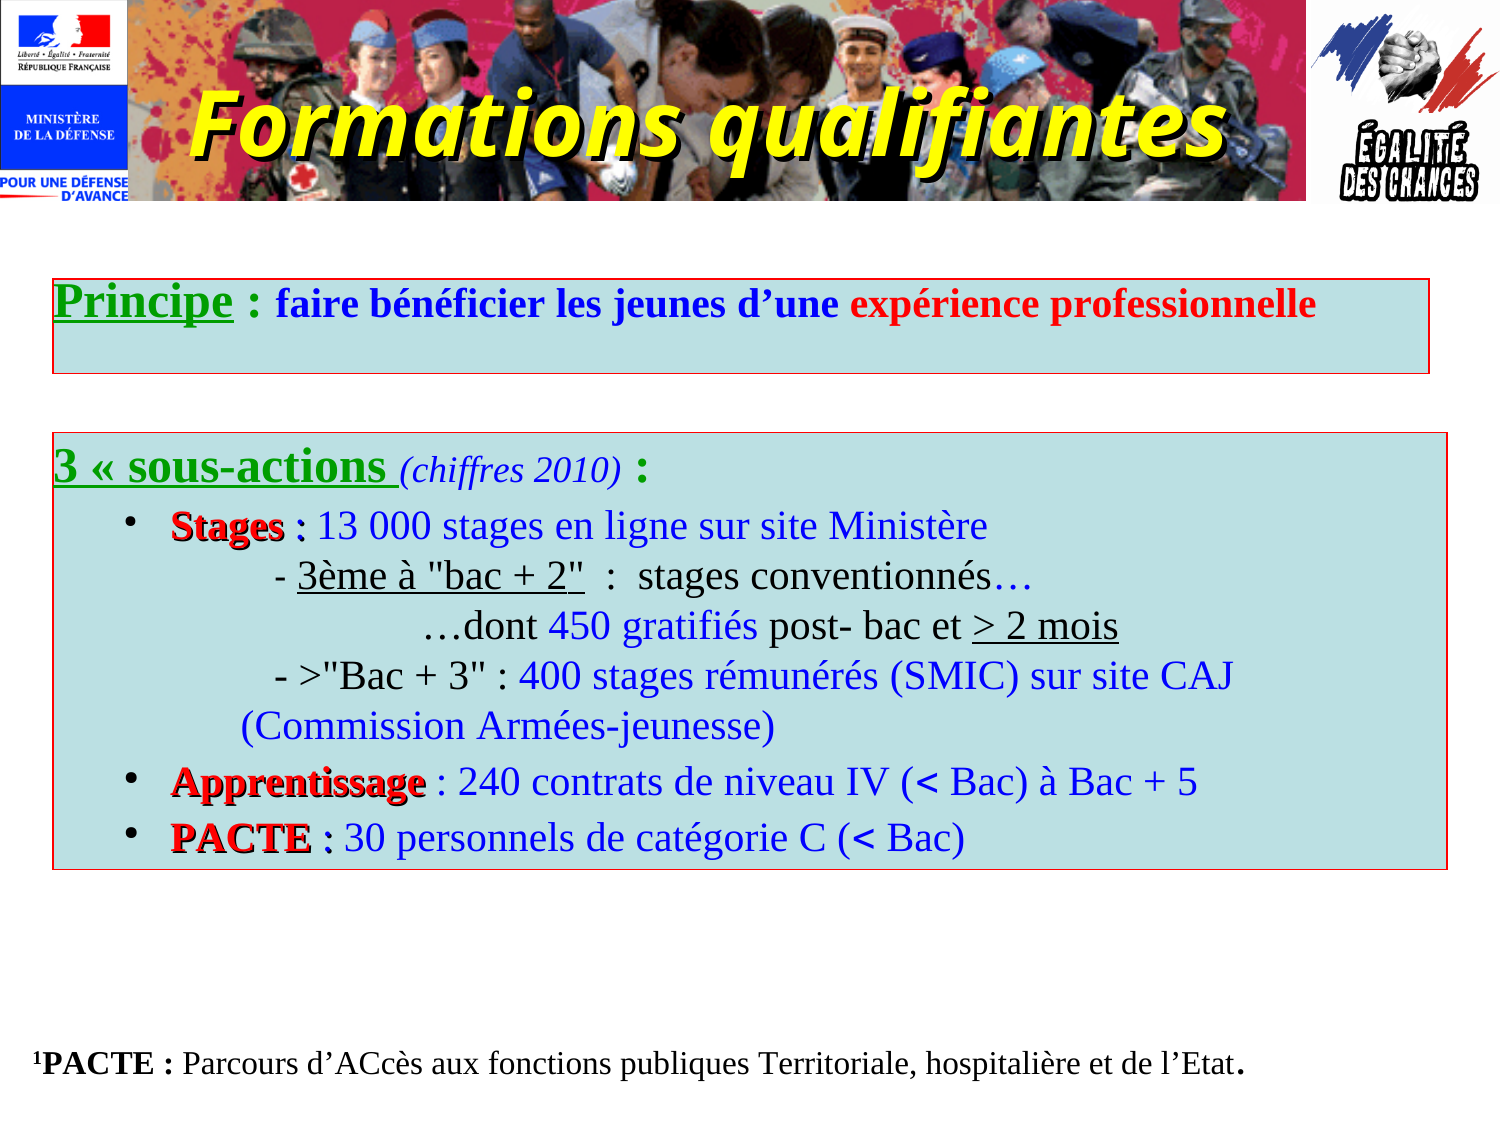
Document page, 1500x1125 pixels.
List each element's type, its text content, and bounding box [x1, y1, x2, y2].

title Formations qualifiantes [123, 64, 1294, 175]
text_box 1PACTE : Parcours d’ACcès aux fonctions publiques Territoriale, hospitalière et de l’Etat. [32, 1046, 1246, 1083]
picture [0, 0, 1306, 201]
text_box 3 « sous-actions (chiffres 2010) : Stages : 13 000 stages en ligne sur site Ministère - 3ème à "bac + 2" : stages conventionnés… …dont 450 gratifiés post- bac et > 2 mois - >"Bac + 3" : 400 stages rémunérés (SMIC) sur site CAJ (Commission Armées-jeunesse) Apprentissage : 240 contrats de niveau IV ( Bac) à Bac + 5 PACTE : 30 personnels de catégorie C ( Bac) [53, 432, 1447, 870]
text_box Principe : faire bénéficier les jeunes d’une expérience professionnelle [53, 278, 1430, 374]
picture [1311, 0, 1500, 204]
